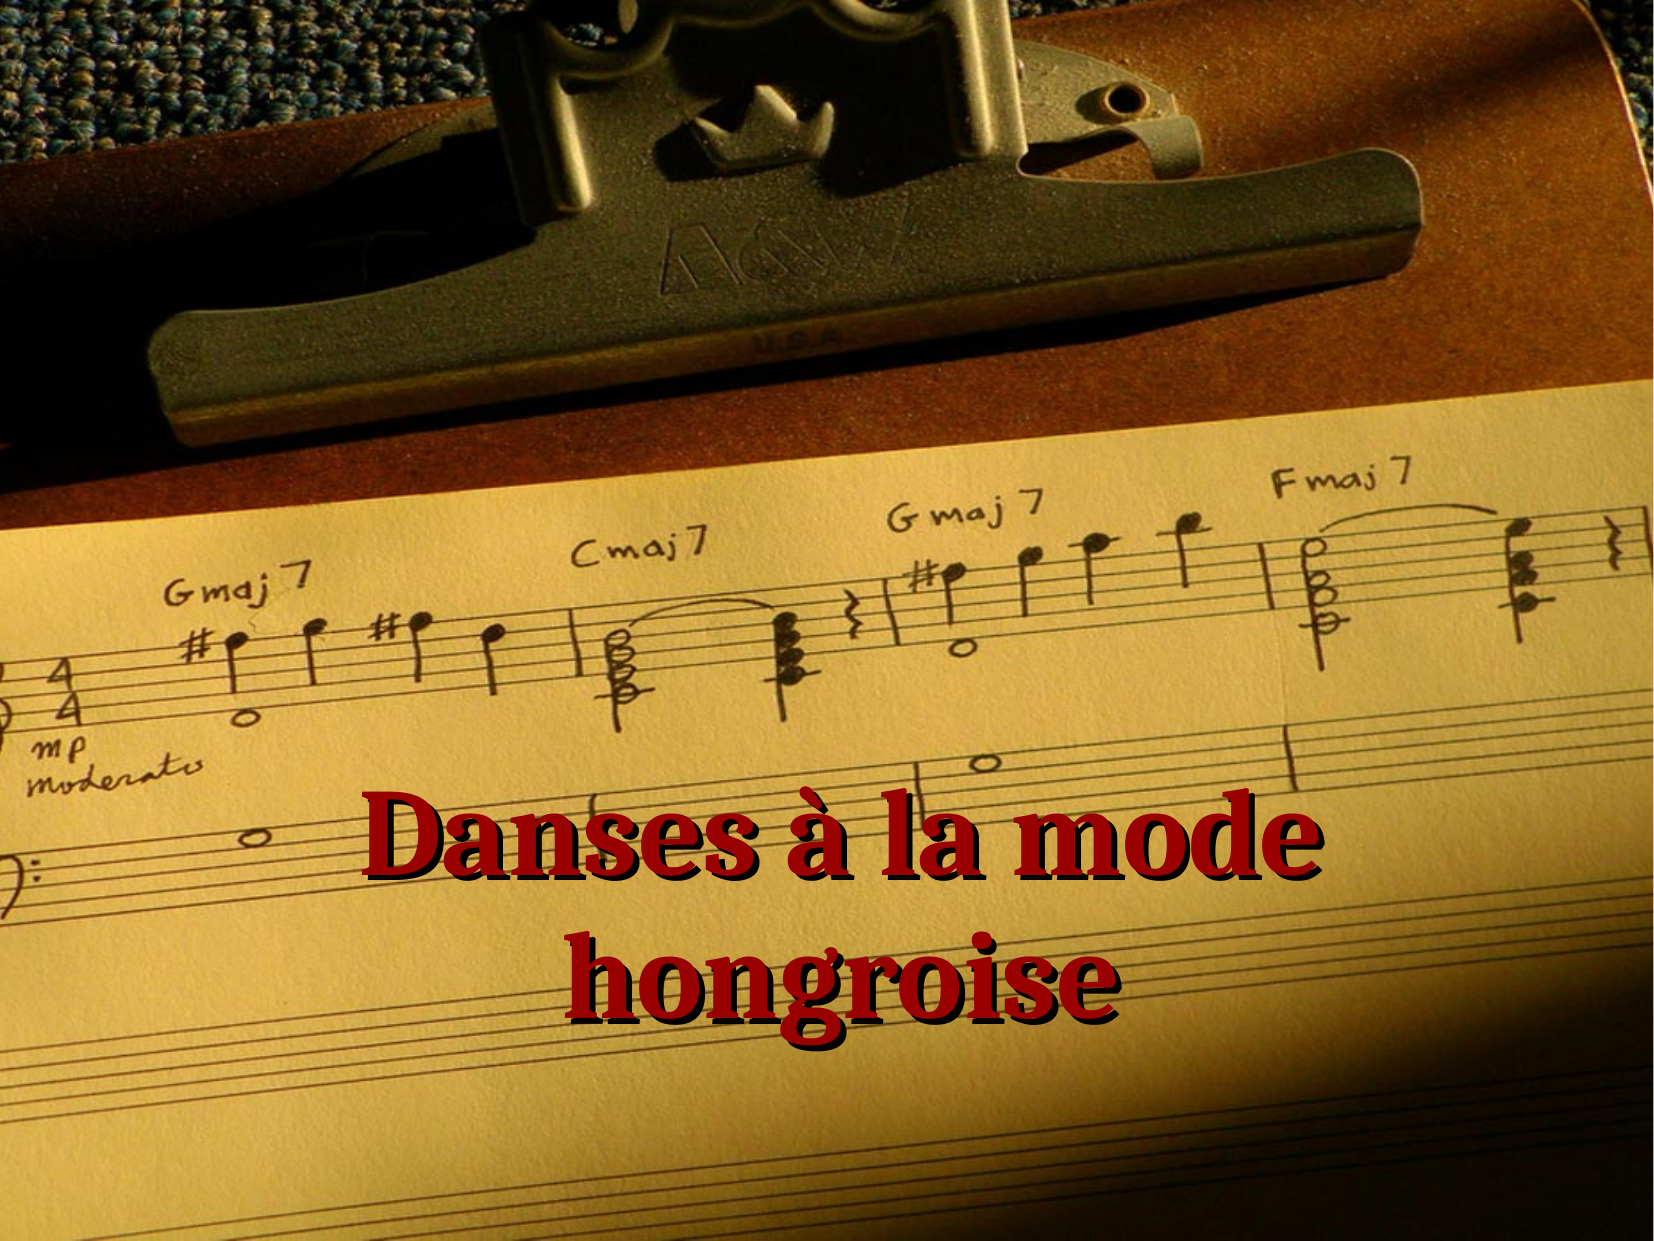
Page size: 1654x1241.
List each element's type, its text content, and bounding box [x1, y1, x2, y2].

text_box Danses à la mode hongroise [88, 755, 1595, 1063]
picture [0, 0, 1654, 1241]
text_box [324, 531, 1004, 603]
